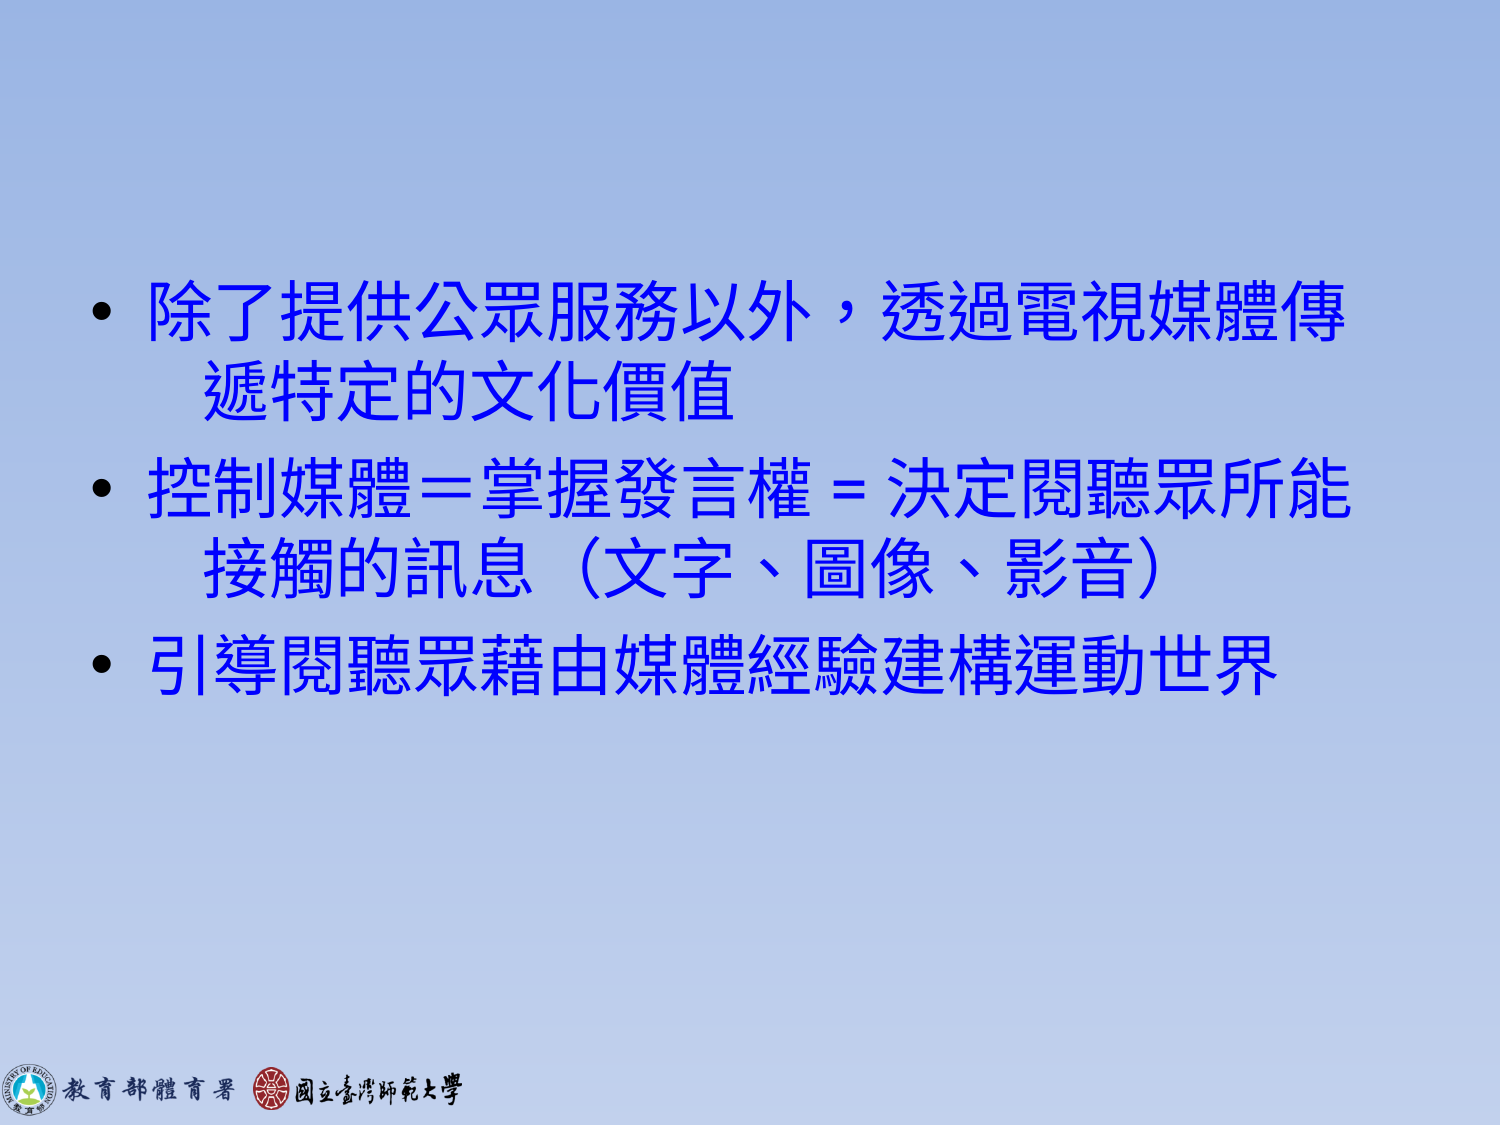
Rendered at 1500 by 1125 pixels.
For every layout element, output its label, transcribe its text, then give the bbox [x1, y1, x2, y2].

list 除了提供公眾服務以外，透過電視媒體傳遞特定的文化價值 控制媒體＝掌握發言權=決定閱聽眾所能接觸的訊息（文字、圖像、影音） 引導閱聽眾藉由媒體經驗建構運動世界 [75, 262, 1426, 1005]
